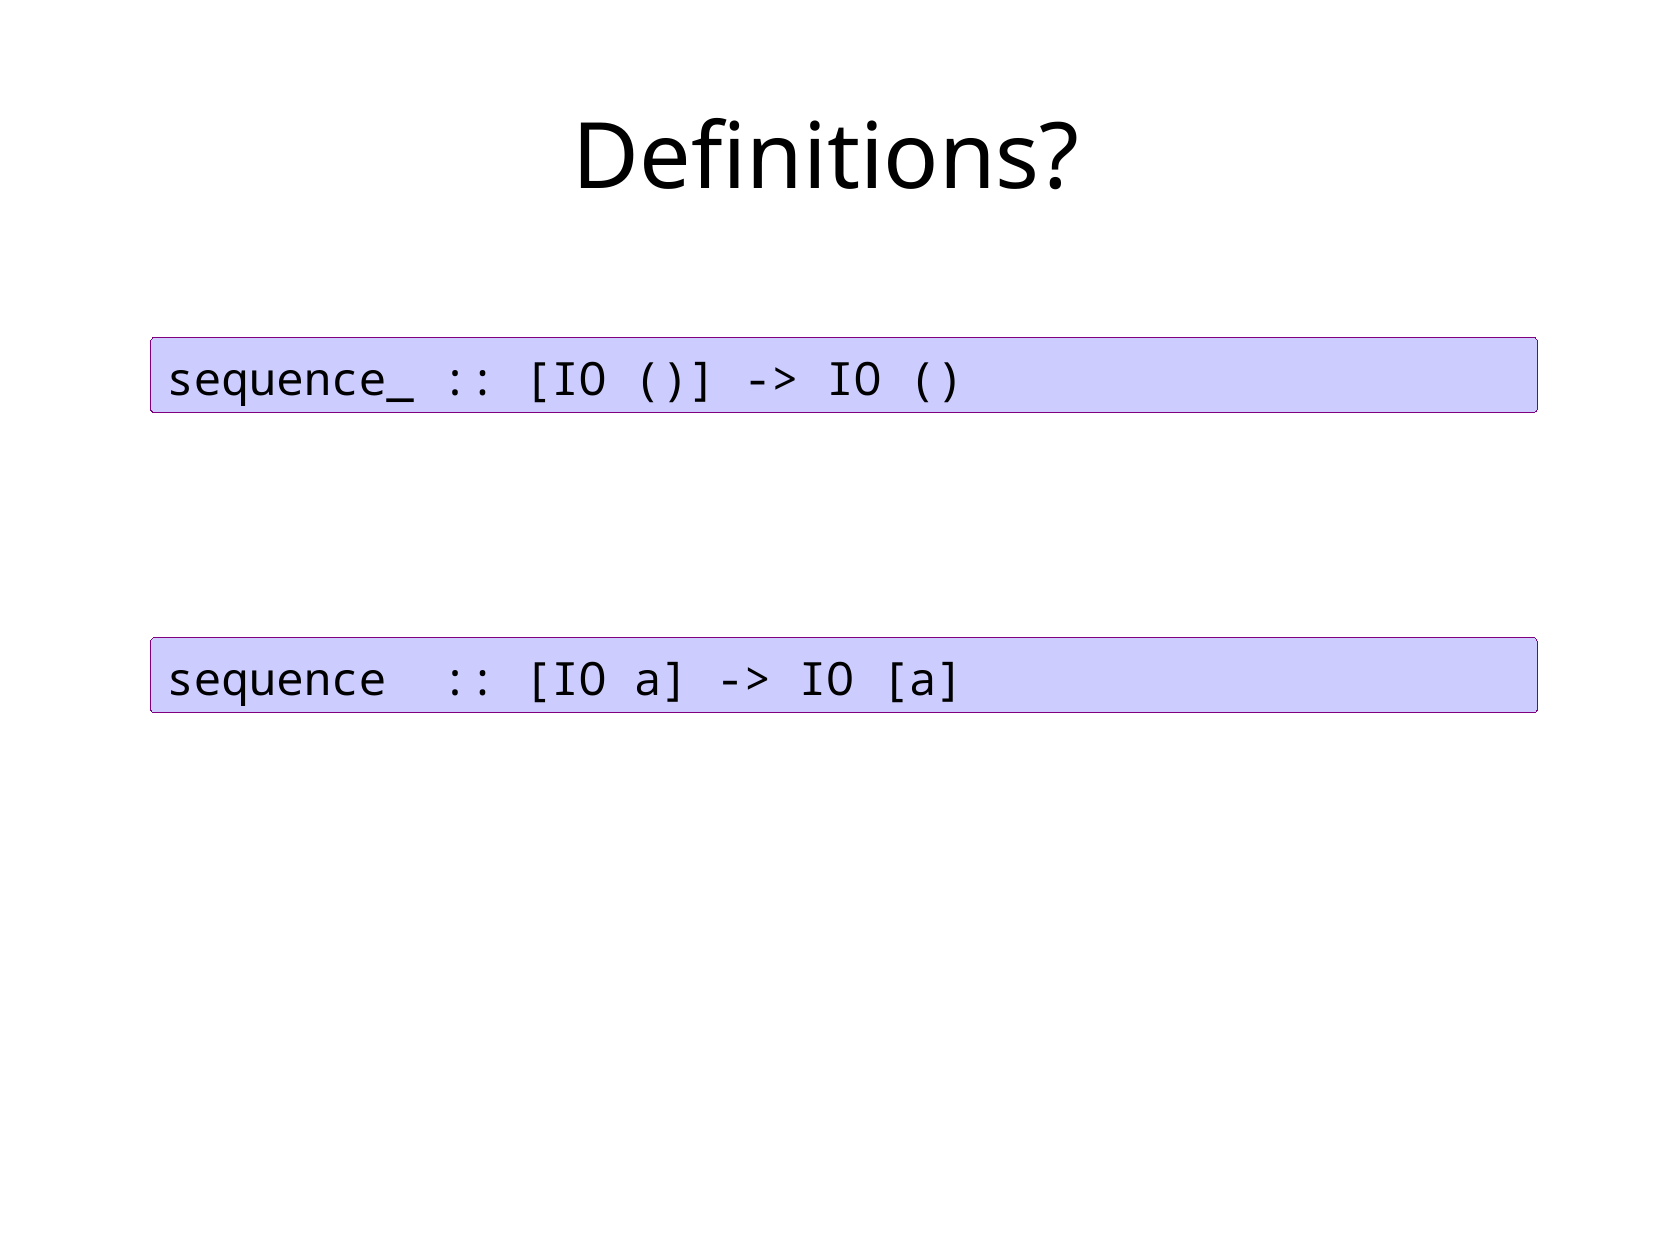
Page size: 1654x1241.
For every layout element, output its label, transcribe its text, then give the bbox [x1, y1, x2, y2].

text_box sequence :: [IO a] -> IO [a] [150, 637, 1538, 713]
title Definitions? [82, 56, 1571, 250]
text_box sequence_ :: [IO ()] -> IO () [150, 337, 1538, 413]
